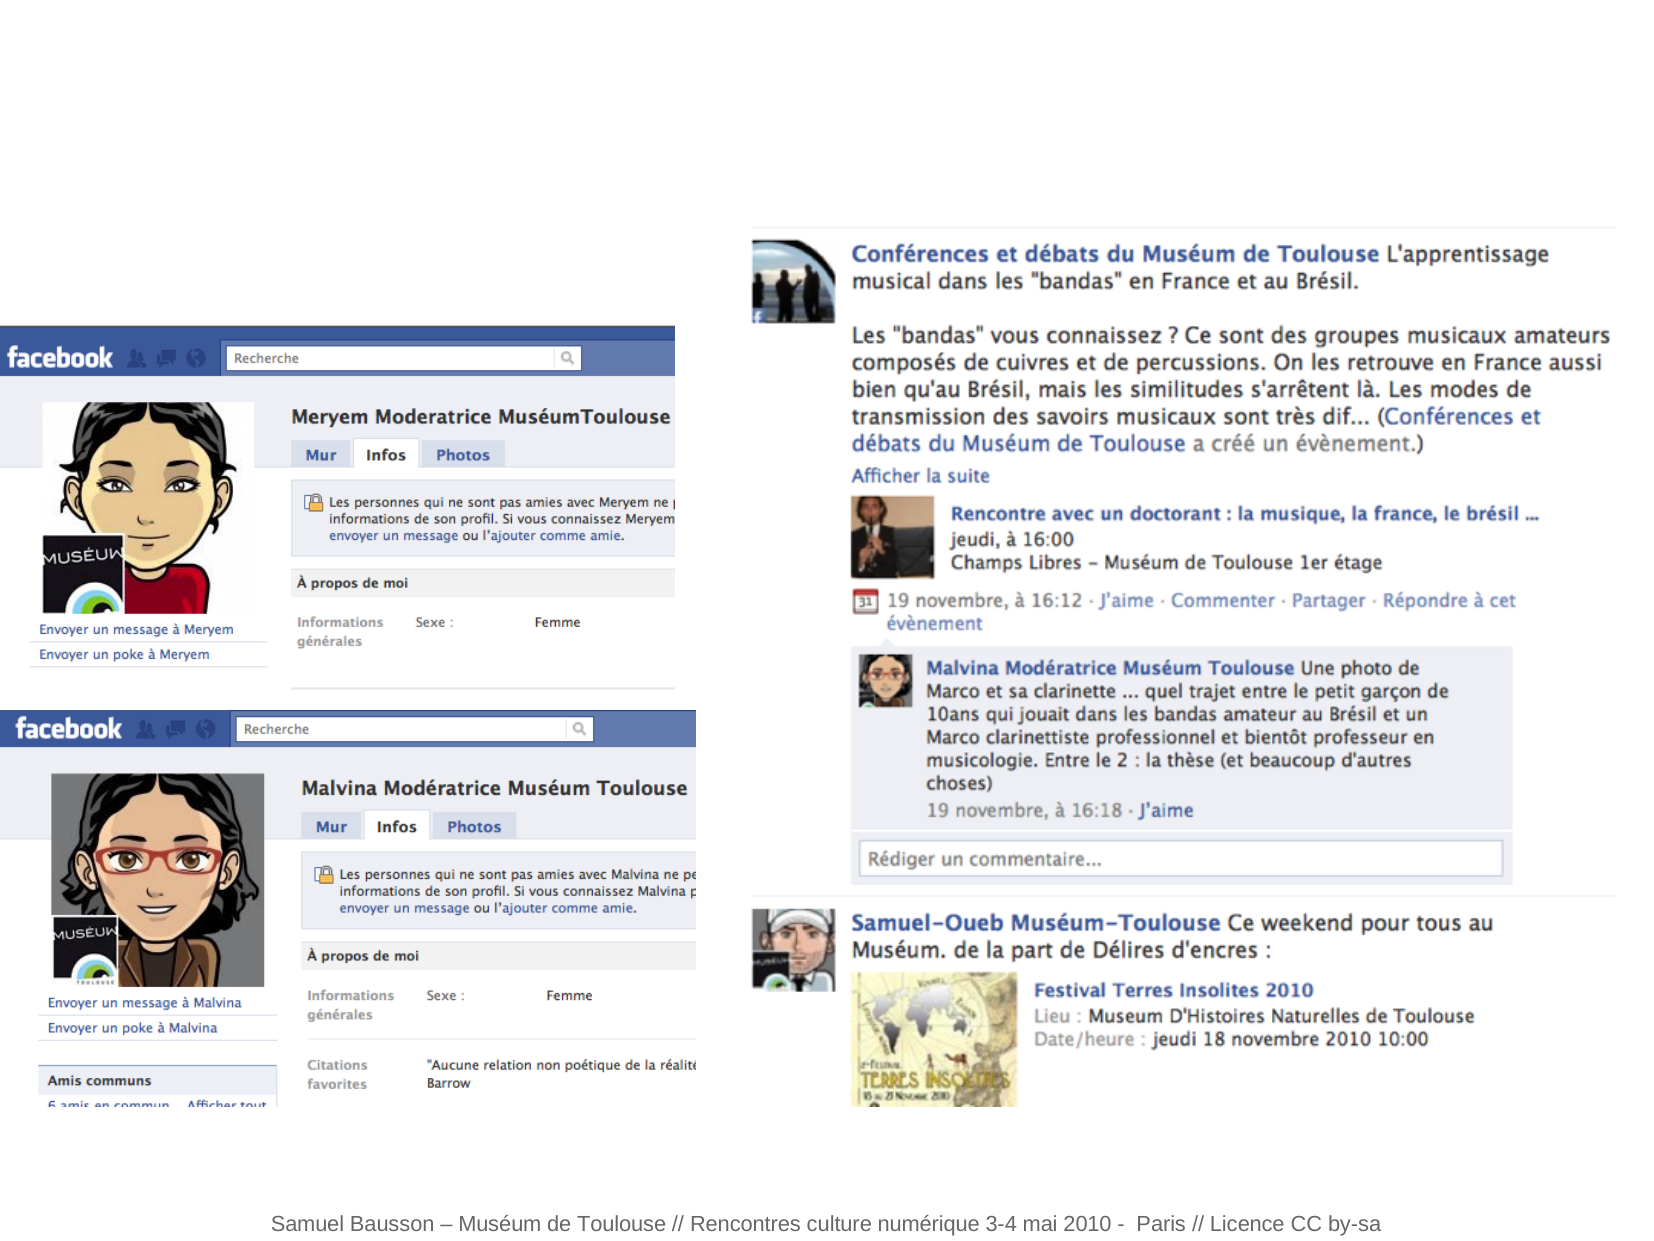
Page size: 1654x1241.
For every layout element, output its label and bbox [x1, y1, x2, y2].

picture [0, 325, 675, 690]
picture [747, 224, 1628, 1107]
picture [0, 710, 696, 1107]
